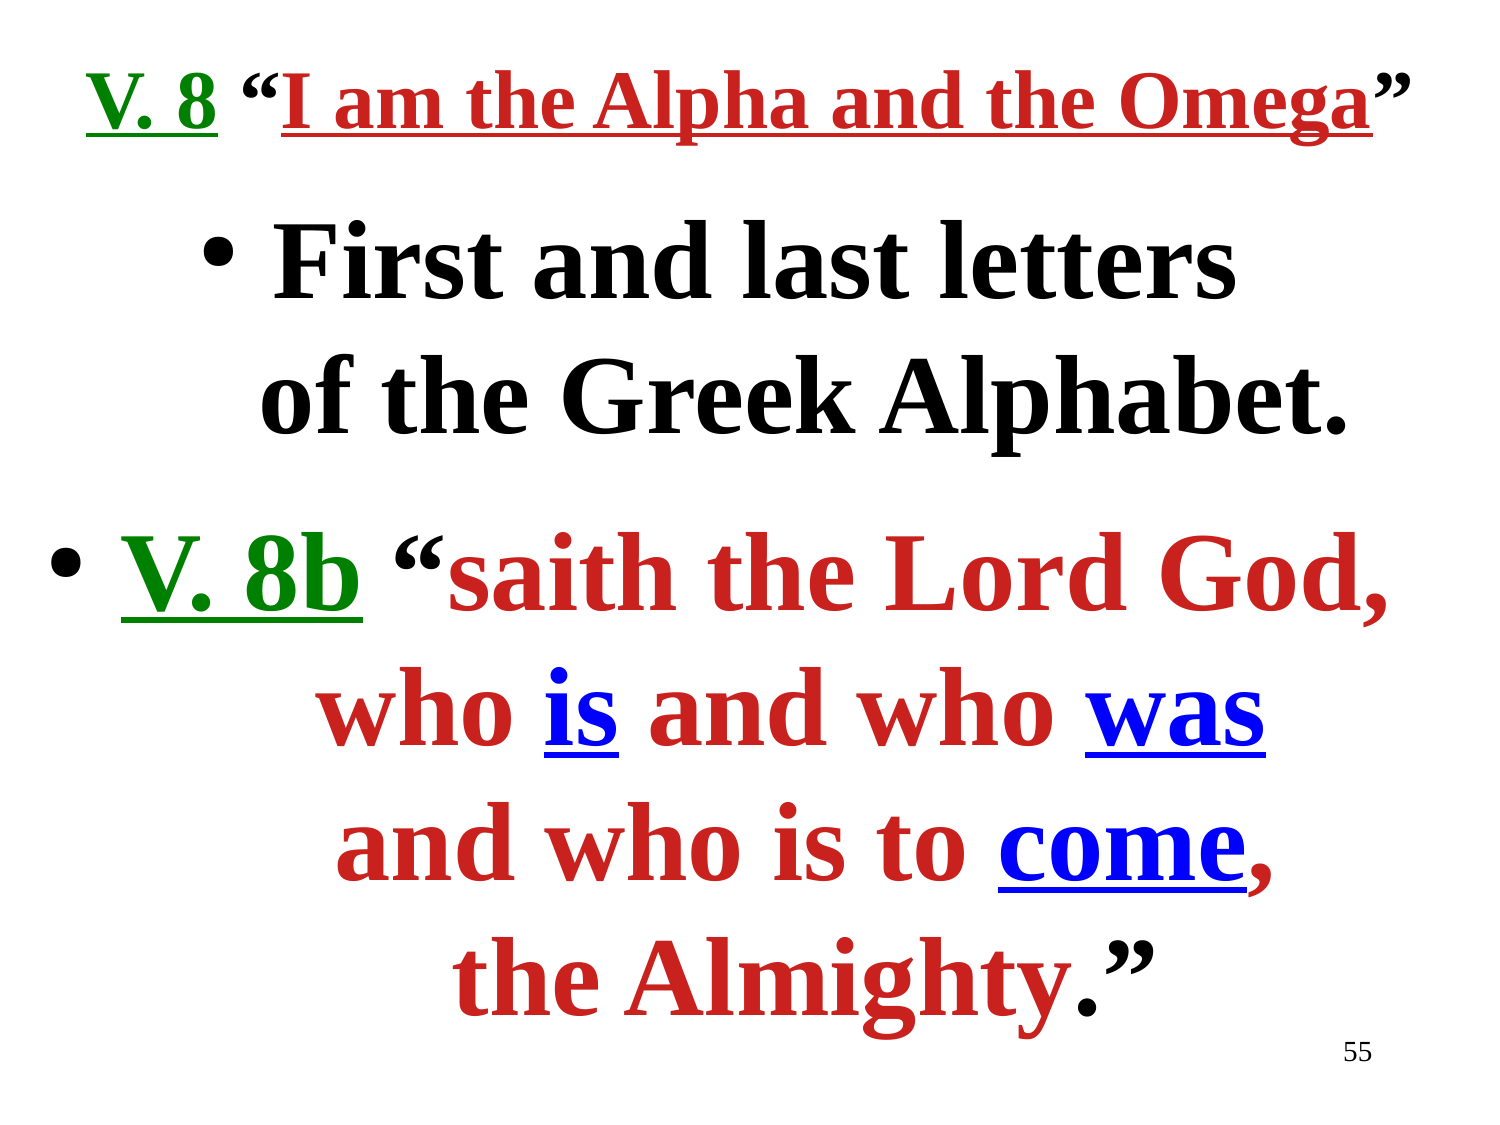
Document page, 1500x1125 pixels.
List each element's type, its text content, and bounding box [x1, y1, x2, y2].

text_box V. 8 “I am the Alpha and the Omega” First and last letters of the Greek Alphabet. V. 8b “saith the Lord God, who is and who was and who is to come, the Almighty.” [0, 37, 1500, 1046]
text_box <number> [1074, 1046, 1388, 1100]
